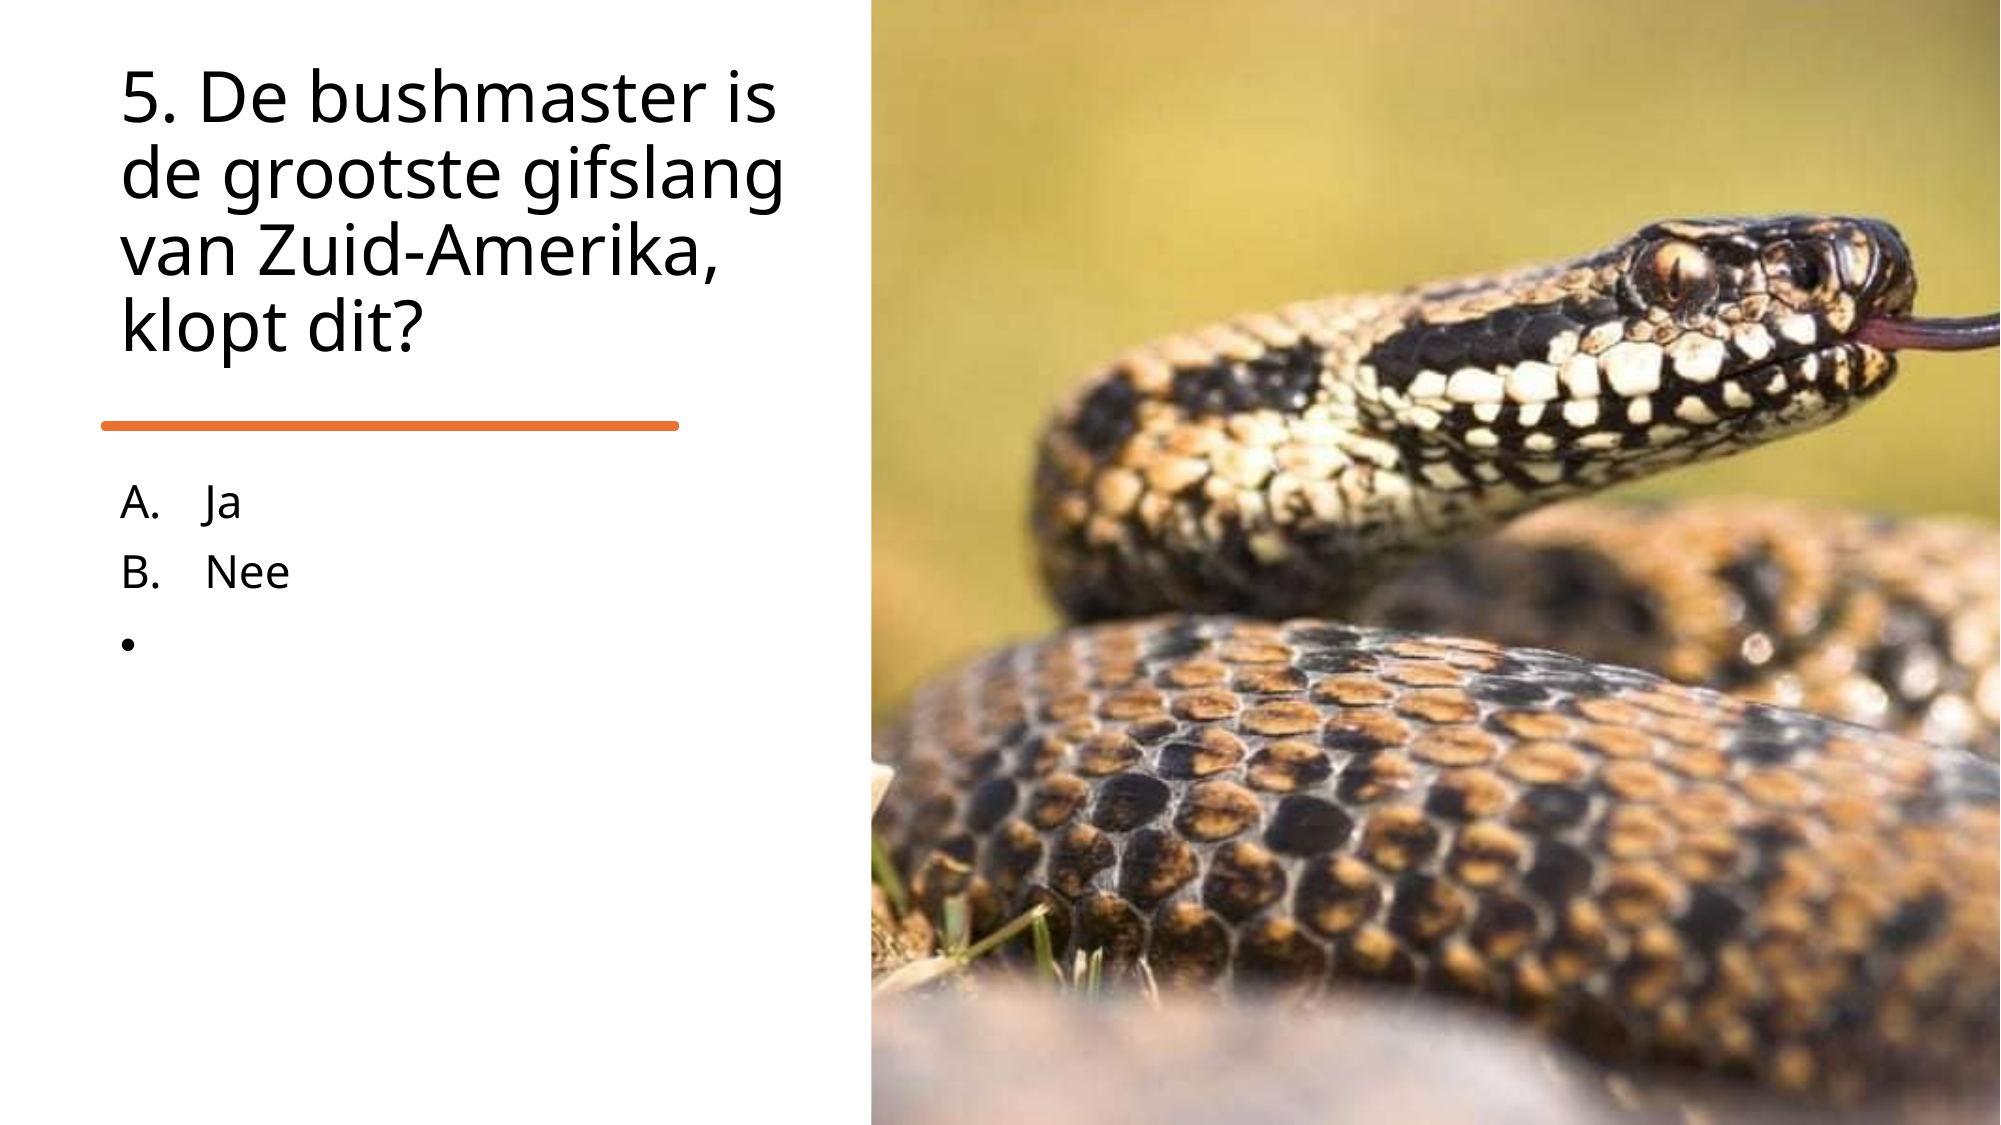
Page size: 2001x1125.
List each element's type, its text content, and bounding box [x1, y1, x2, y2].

text_box [0, 0, 871, 1125]
title 5. De bushmaster is de grootste gifslang van Zuid-Amerika, klopt dit? [105, 53, 822, 375]
list Ja Nee [105, 471, 802, 1016]
picture [871, 0, 2000, 1125]
